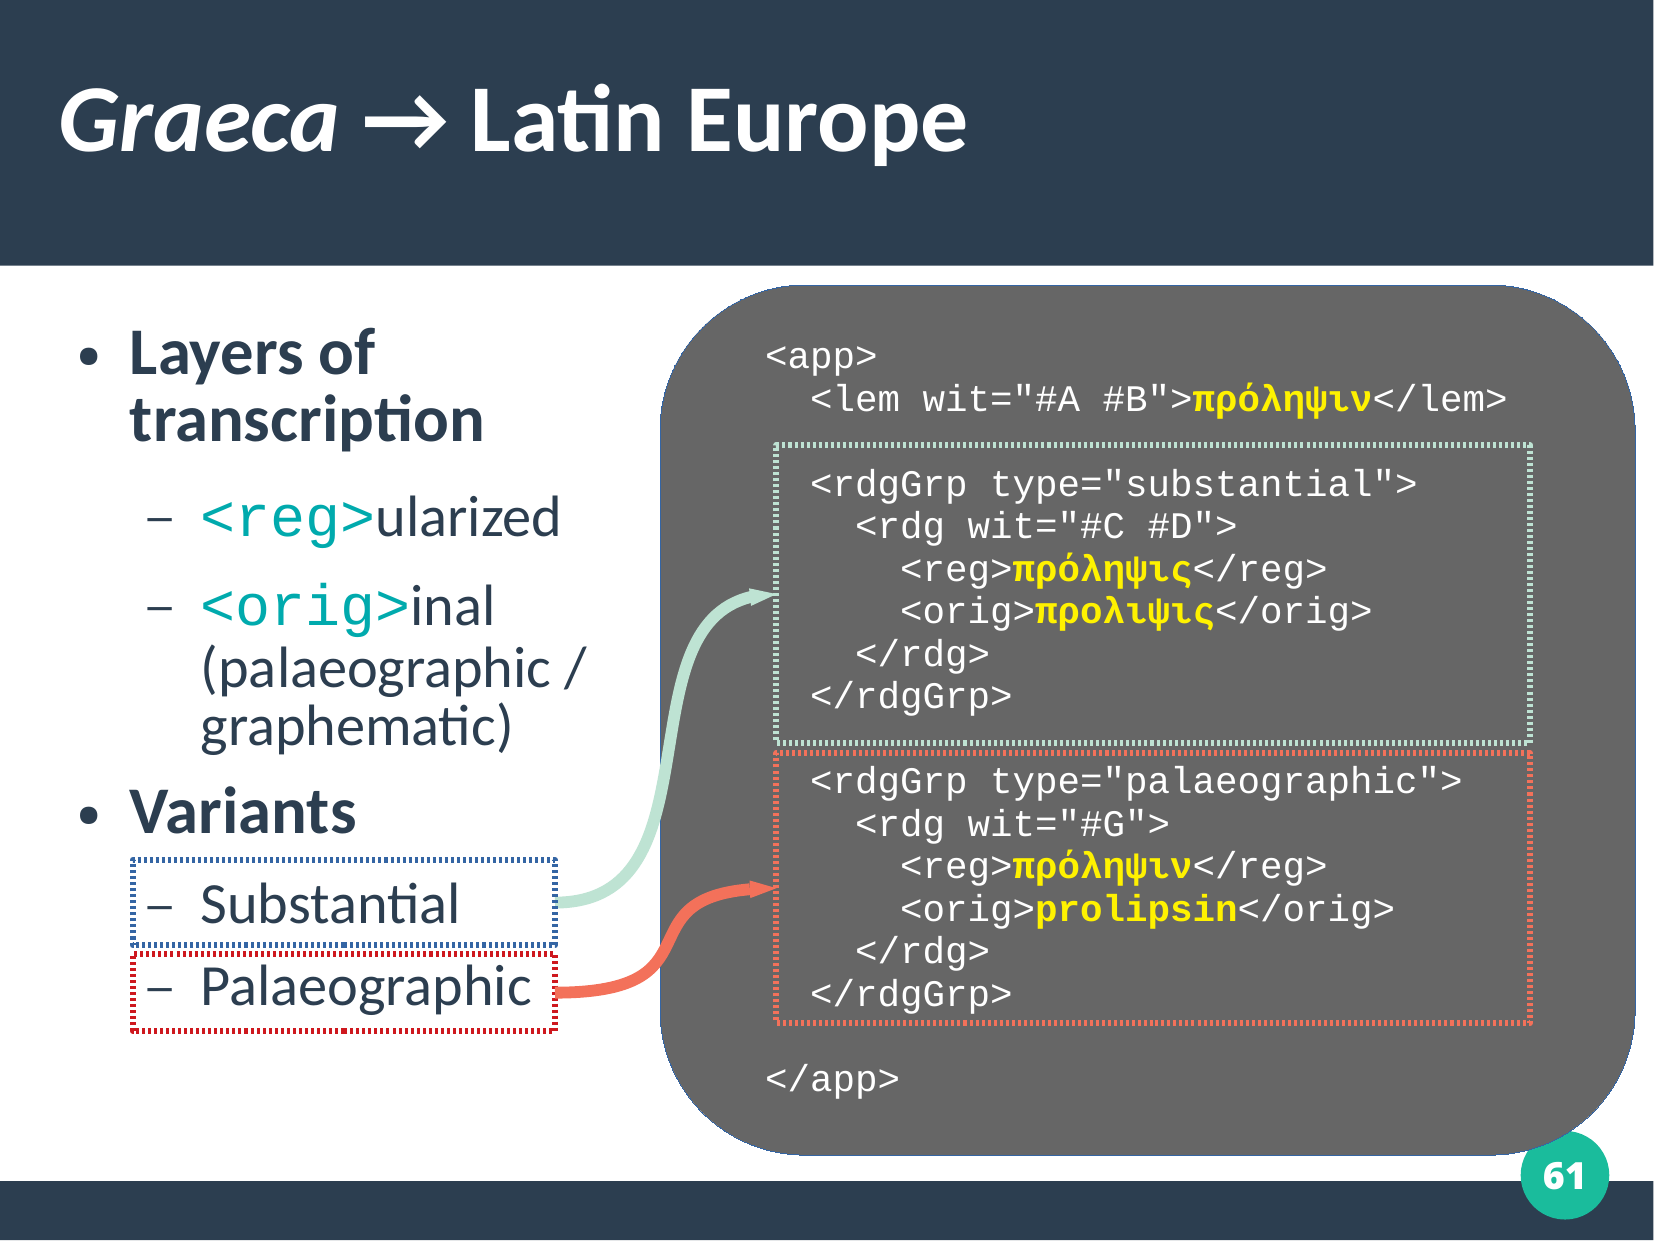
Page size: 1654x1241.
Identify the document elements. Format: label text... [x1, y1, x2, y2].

list Layers of transcription <reg>ularized <orig>inal (palaeographic / graphematic) Variants Substantial Palaeographic [59, 324, 646, 1152]
text_box <app> <lem wit="#A #B">πρόληψιν</lem> <rdgGrp type="substantial"> <rdg wit="#C #D"> <reg>πρόληψις</reg> <orig>προλιψις</orig> </rdg> </rdgGrp> <rdgGrp type="palaeographic"> <rdg wit="#G"> <reg>πρόληψιν</reg> <orig>prolipsin</orig> </rdg> </rdgGrp> </app> [660, 285, 1636, 1156]
title Graeca → Latin Europe [59, 49, 1595, 207]
